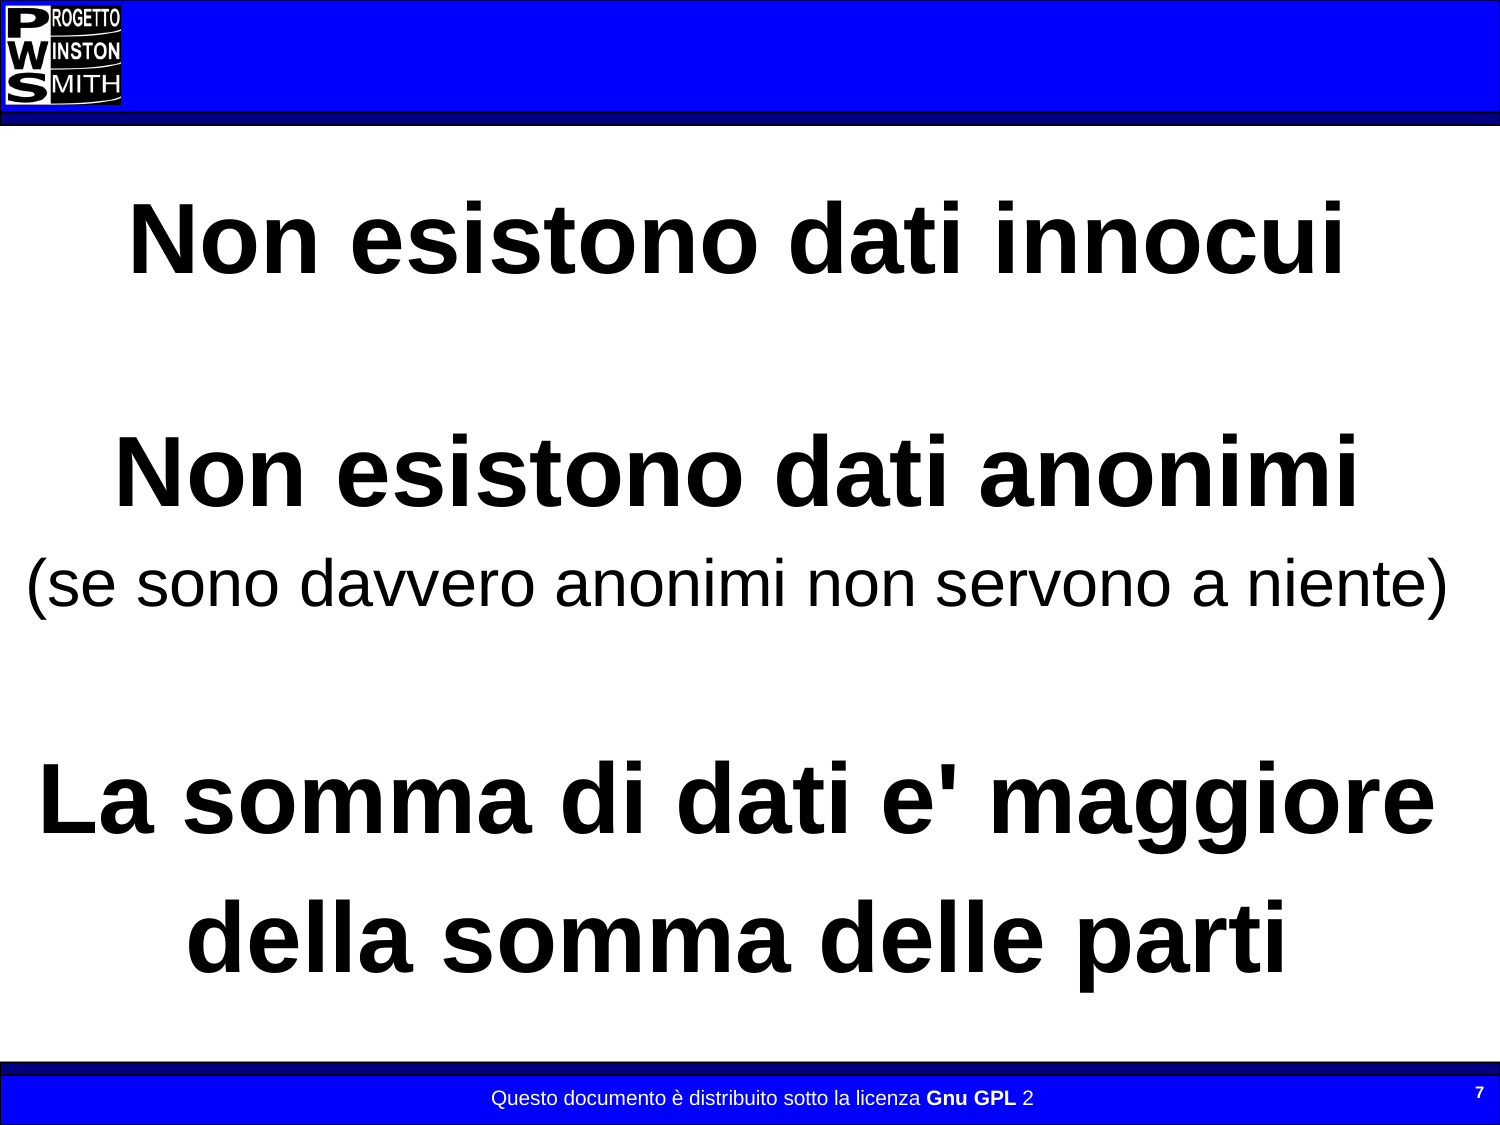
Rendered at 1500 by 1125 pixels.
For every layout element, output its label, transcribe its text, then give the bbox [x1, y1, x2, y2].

picture [5, 5, 121, 105]
text_box Non esistono dati innocui Non esistono dati anonimi (se sono davvero anonimi non servono a niente) La somma di dati e' maggiore della somma delle parti [0, 147, 1477, 1079]
